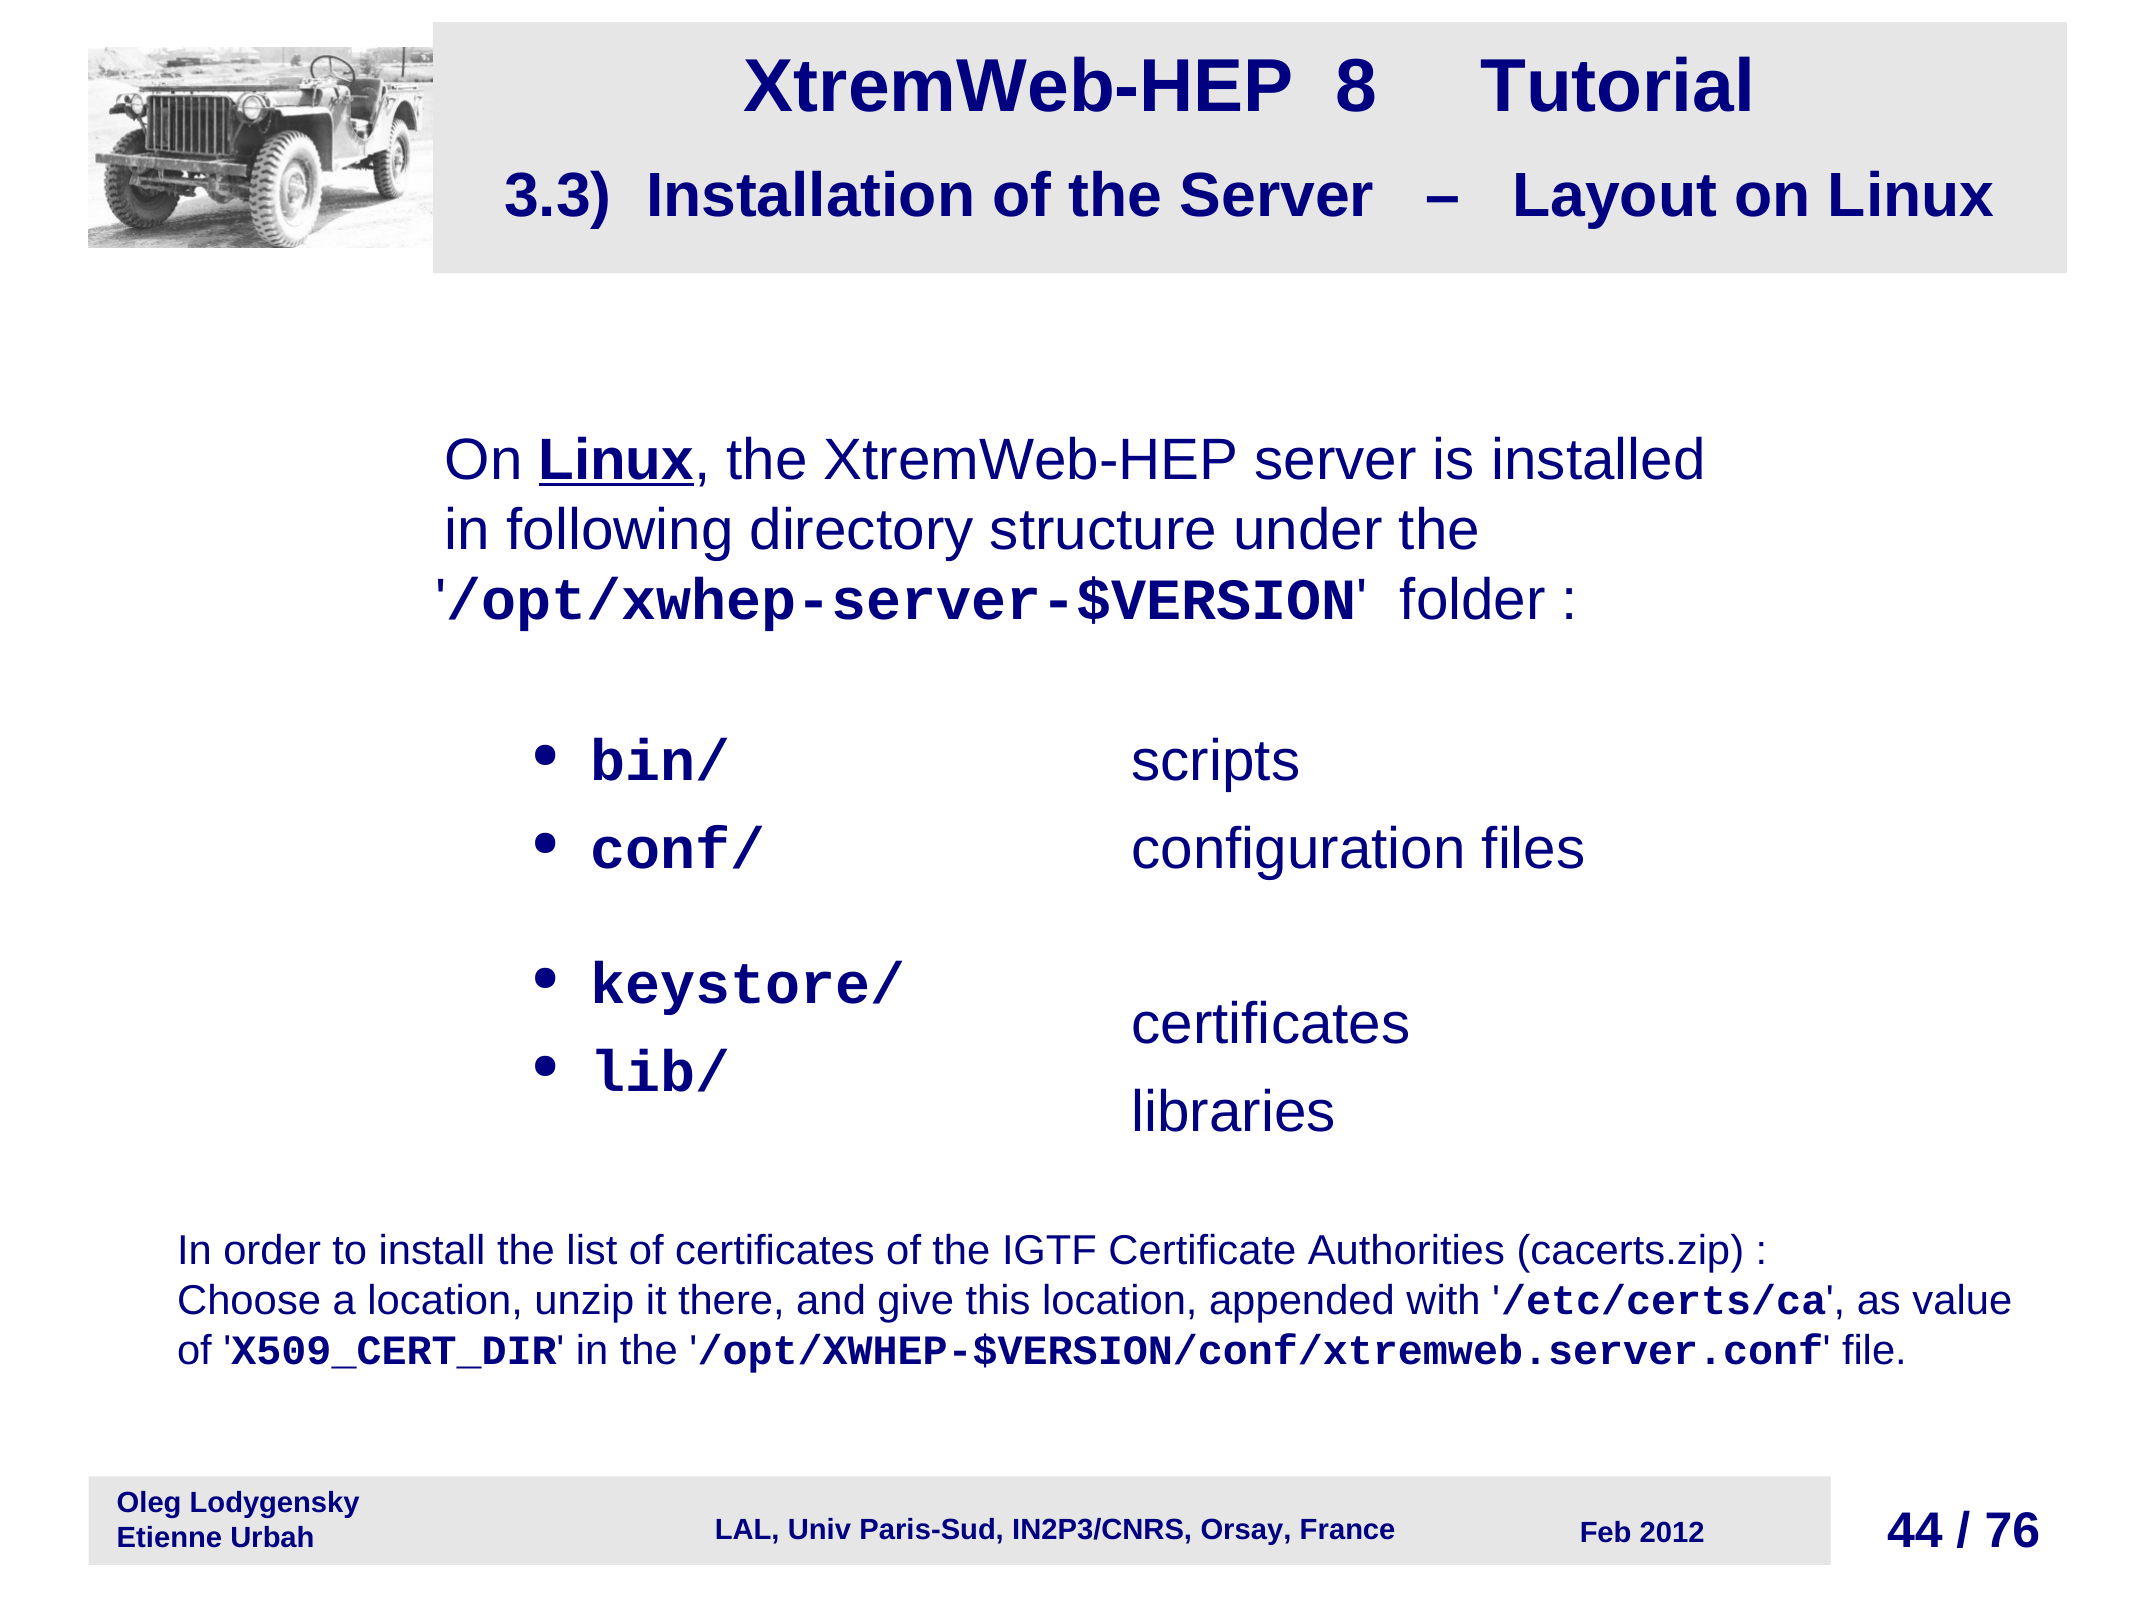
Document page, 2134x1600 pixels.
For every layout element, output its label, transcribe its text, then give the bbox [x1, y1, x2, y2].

text_box In order to install the list of certificates of the IGTF Certificate Authorities (cacerts.zip) : Choose a location, unzip it there, and give this location, appended with '/etc/certs/ca', as value of 'X509_CERT_DIR' in the '/opt/XWHEP-$VERSION/conf/xtremweb.server.conf' file. [162, 1208, 2038, 1388]
picture [88, 47, 433, 248]
text_box On Linux, the XtremWeb-HEP server is installed in following directory structure under the '/opt/xwhep-server-$VERSION' folder : [435, 420, 1757, 650]
text_box bin/ conf/ keystore/ lib/ [531, 650, 916, 1104]
text_box scripts configuration files certificates libraries [1122, 634, 1876, 1095]
title 3.3) Installation of the Server – Layout on Linux [442, 118, 2067, 266]
